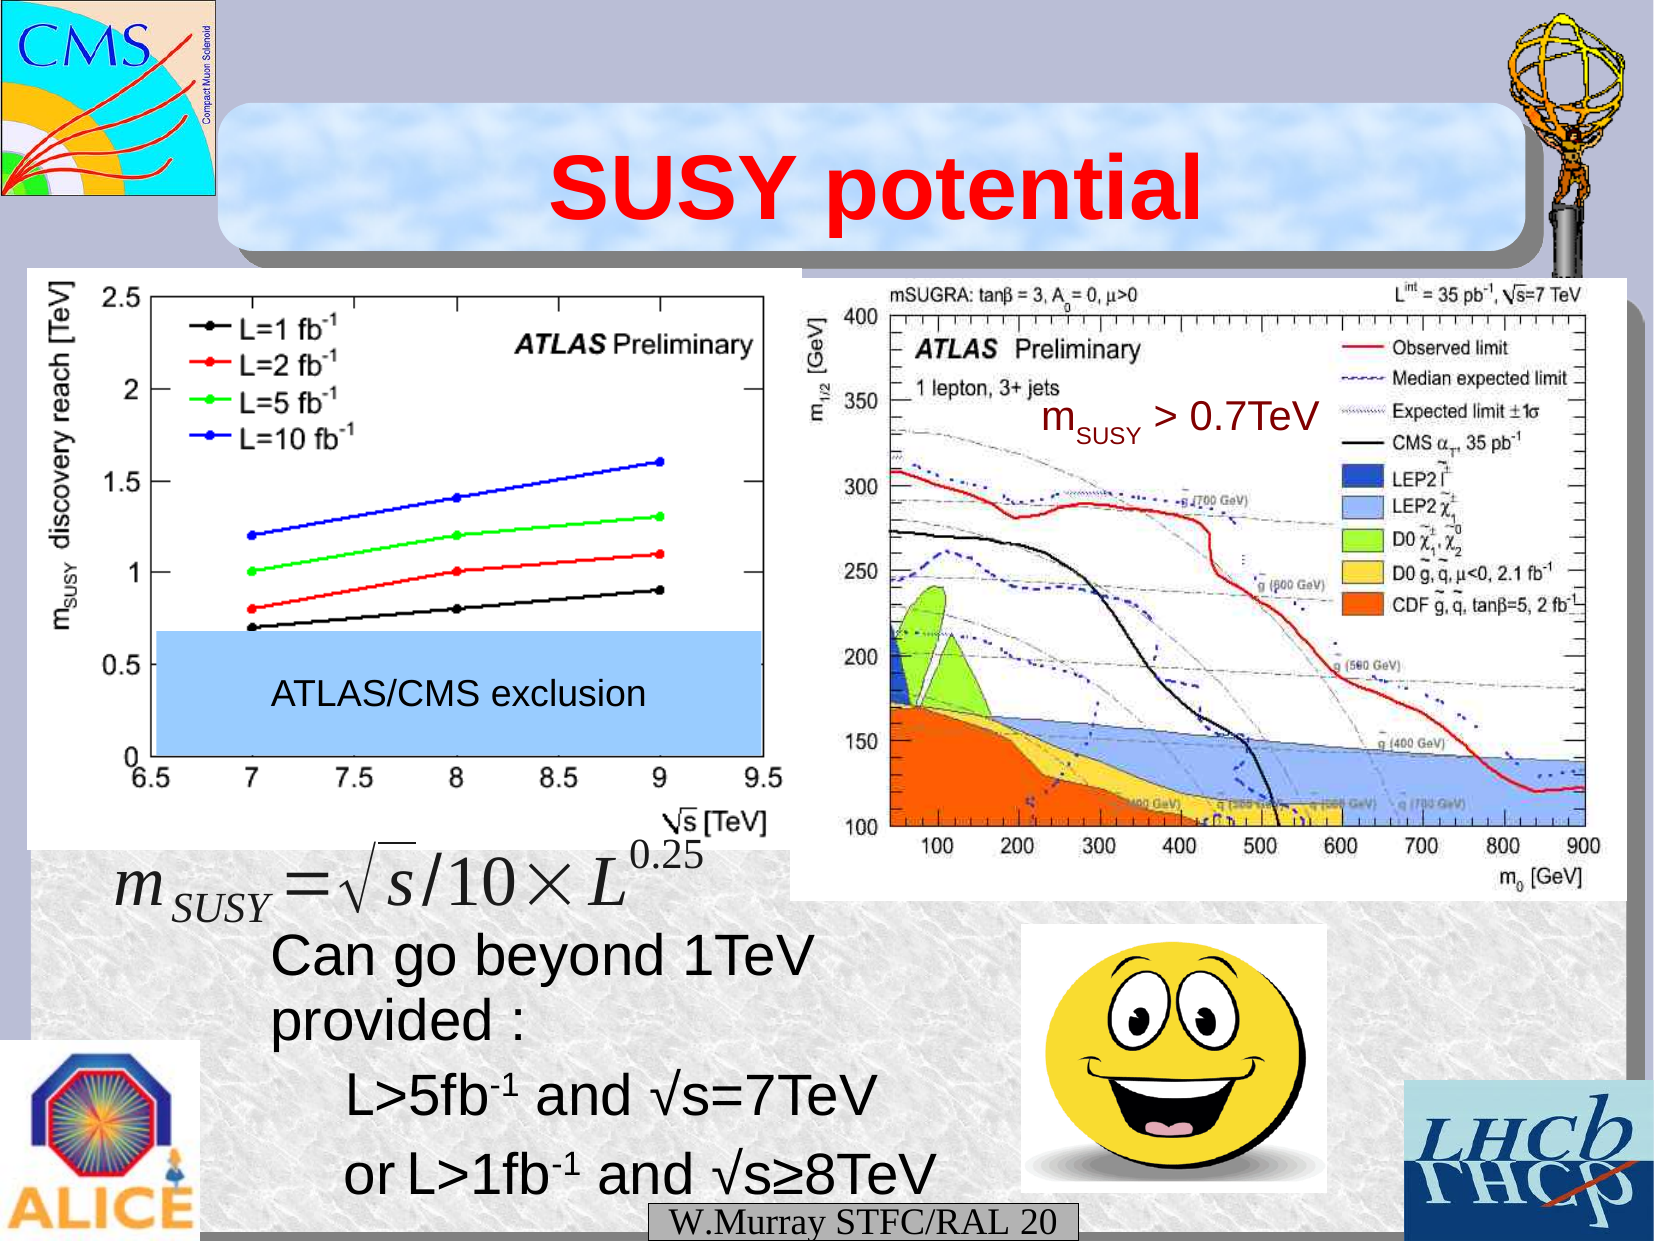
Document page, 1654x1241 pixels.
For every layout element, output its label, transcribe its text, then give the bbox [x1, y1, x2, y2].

text_box mSUSY > 0.7TeV [1026, 385, 1654, 460]
text_box Can go beyond 1TeV provided : L>5fb-1 and √s=7TeV or L>1fb-1 and √s≥8TeV [255, 915, 1059, 1241]
chart [95, 833, 723, 933]
picture [0, 0, 1654, 1241]
picture [0, 0, 216, 196]
text_box ATLAS/CMS exclusion [156, 631, 762, 756]
title SUSY potential [244, 112, 1512, 263]
